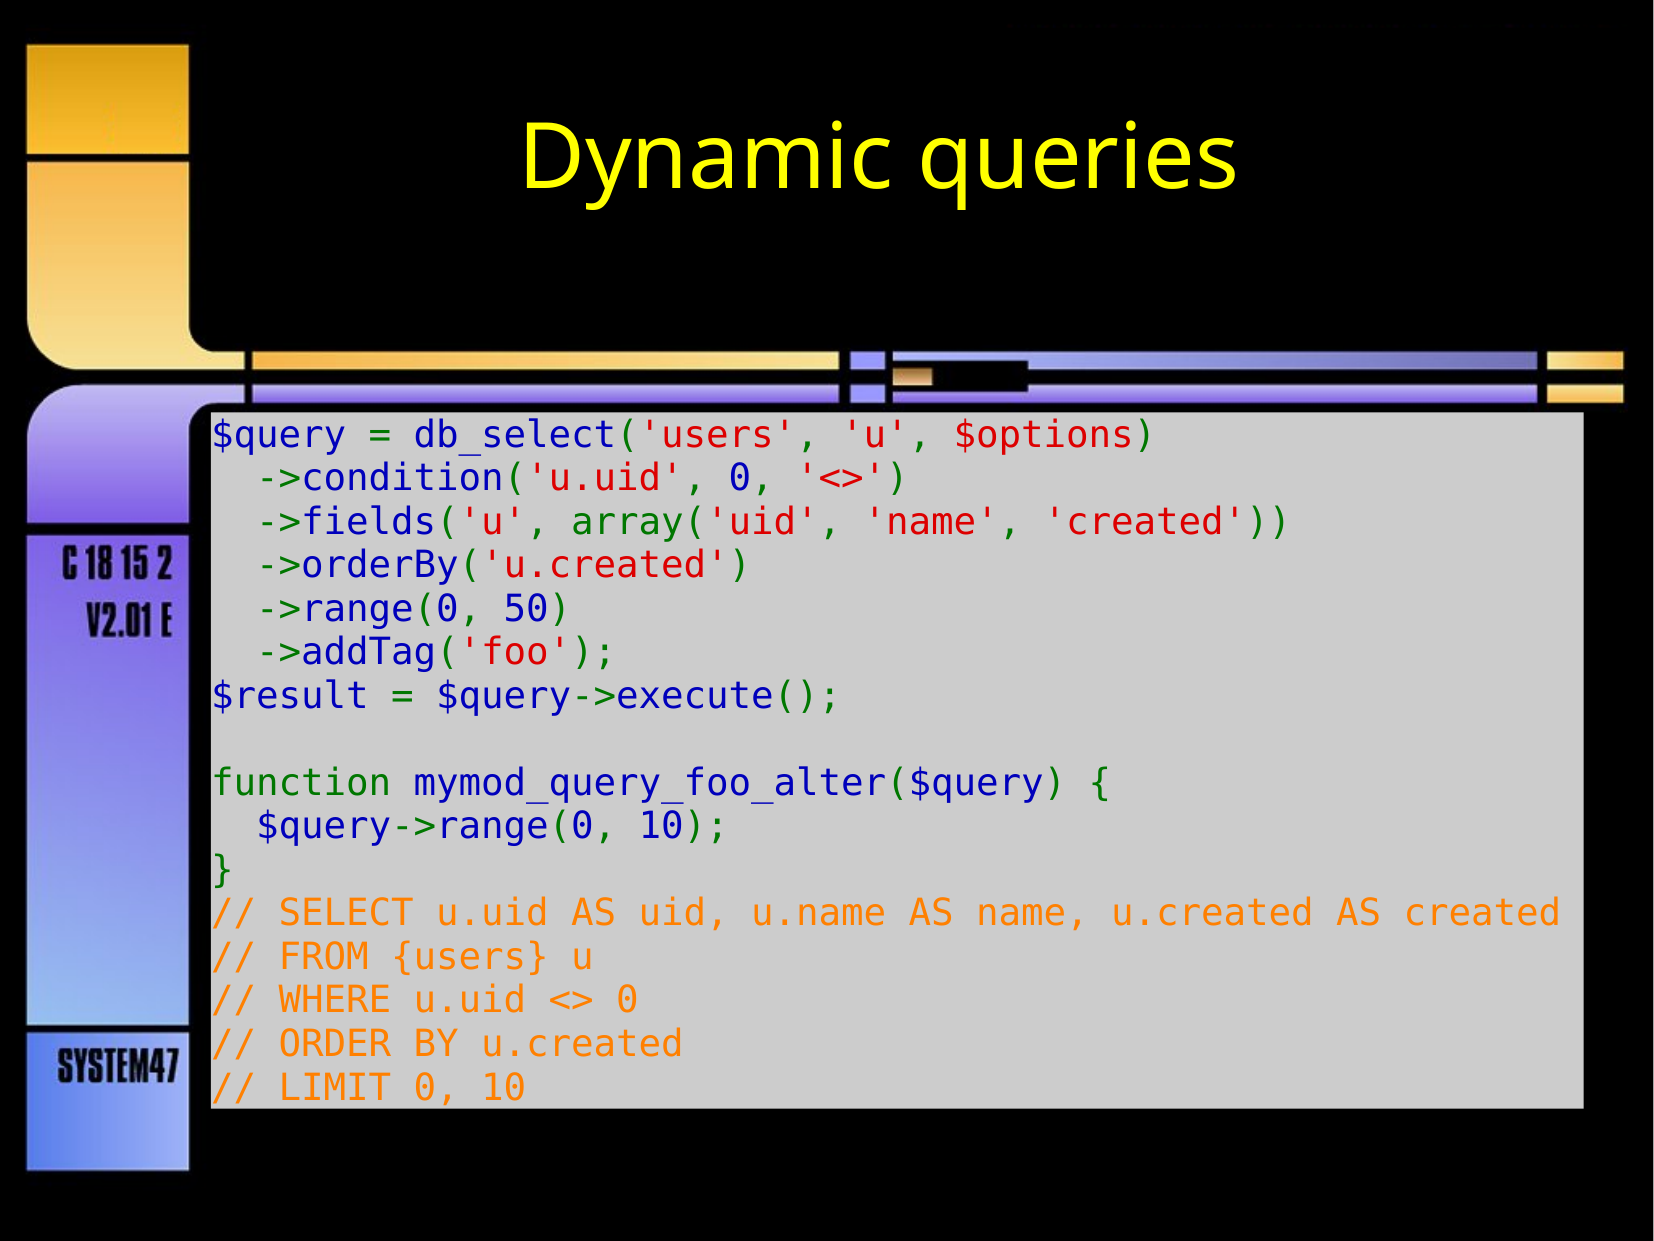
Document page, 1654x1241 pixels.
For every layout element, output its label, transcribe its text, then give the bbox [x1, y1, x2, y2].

subtitle $query = db_select('users', 'u', $options) ->condition('u.uid', 0, '<>') ->fields('u', array('uid', 'name', 'created')) ->orderBy('u.created') ->range(0, 50) ->addTag('foo'); $result = $query->execute(); function mymod_query_foo_alter($query) { $query->range(0, 10); } // SELECT u.uid AS uid, u.name AS name, u.created AS created // FROM {users} u // WHERE u.uid <> 0 // ORDER BY u.created // LIMIT 0, 10 [210, 412, 1584, 1109]
title Dynamic queries [187, 49, 1571, 257]
picture [0, 0, 1654, 1241]
